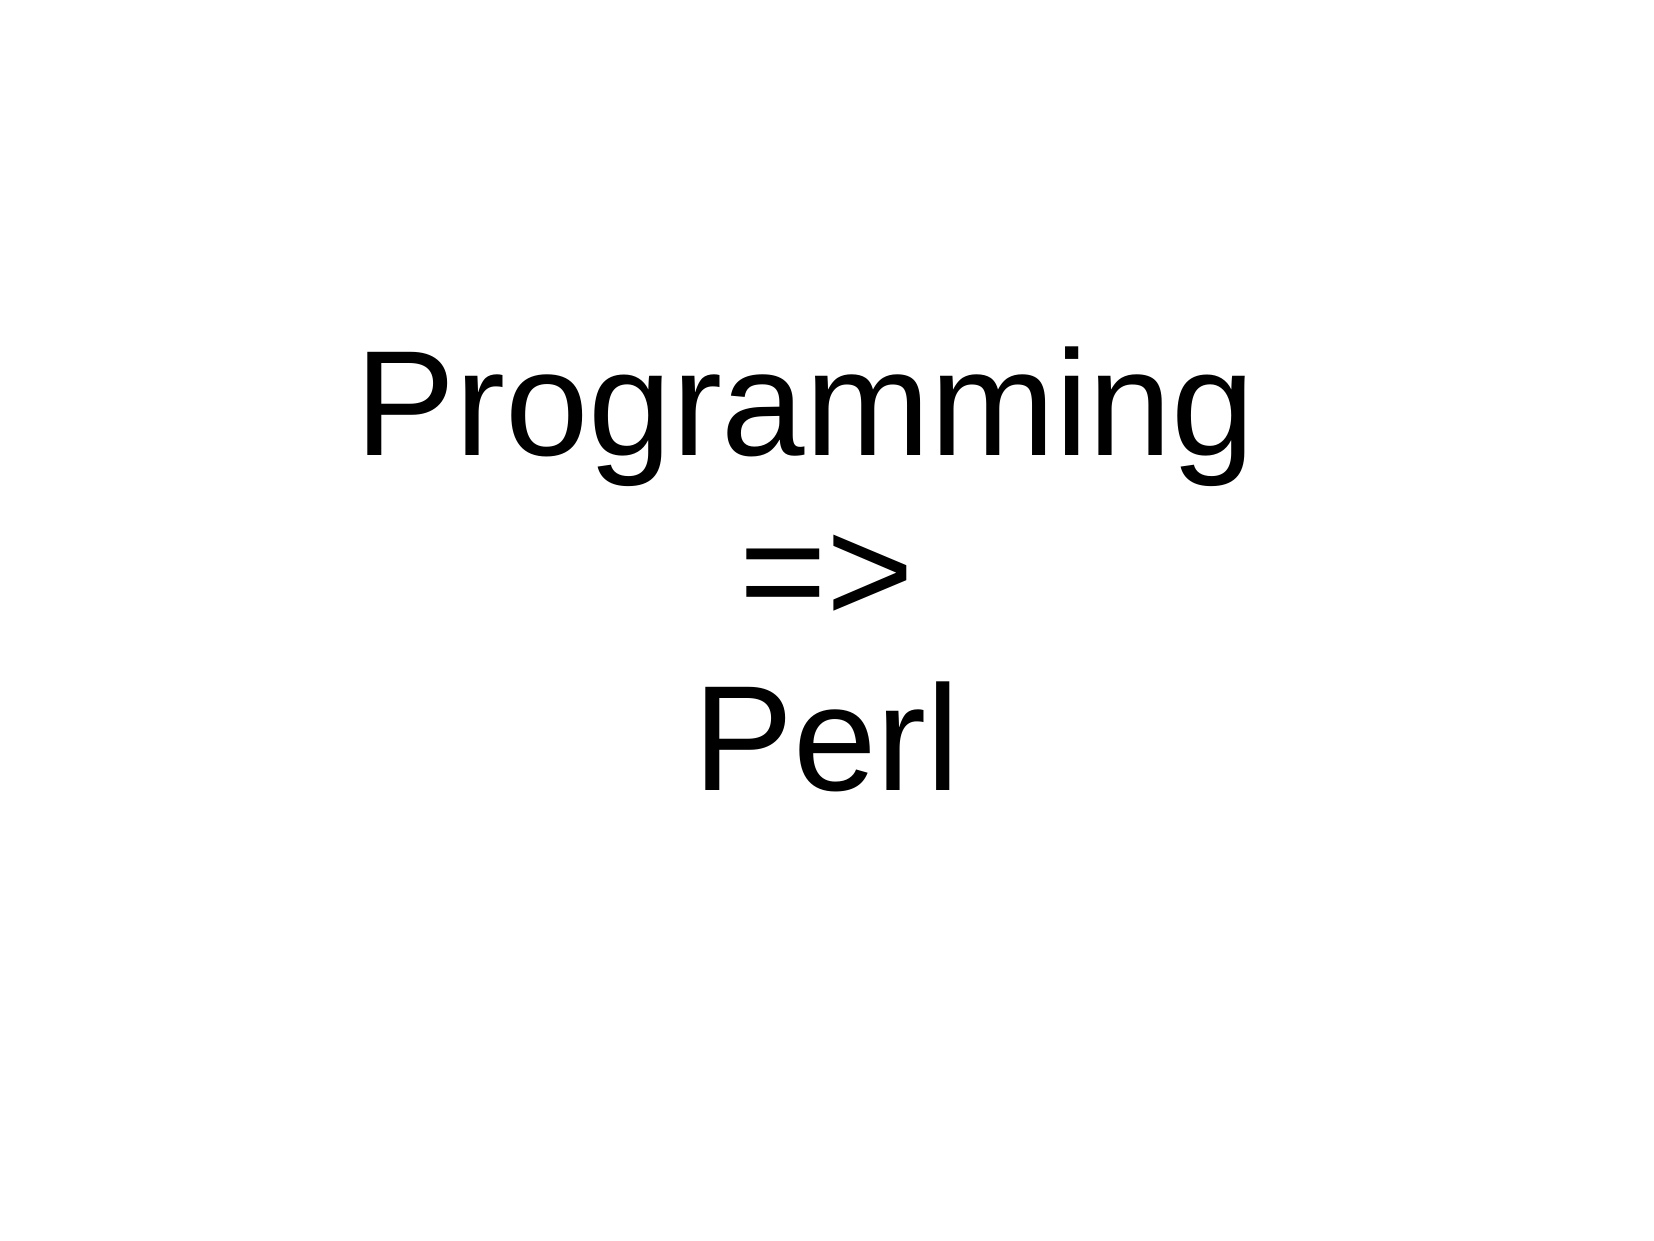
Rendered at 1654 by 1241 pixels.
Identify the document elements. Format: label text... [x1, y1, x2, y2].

title Programming => Perl [82, 56, 1571, 1086]
